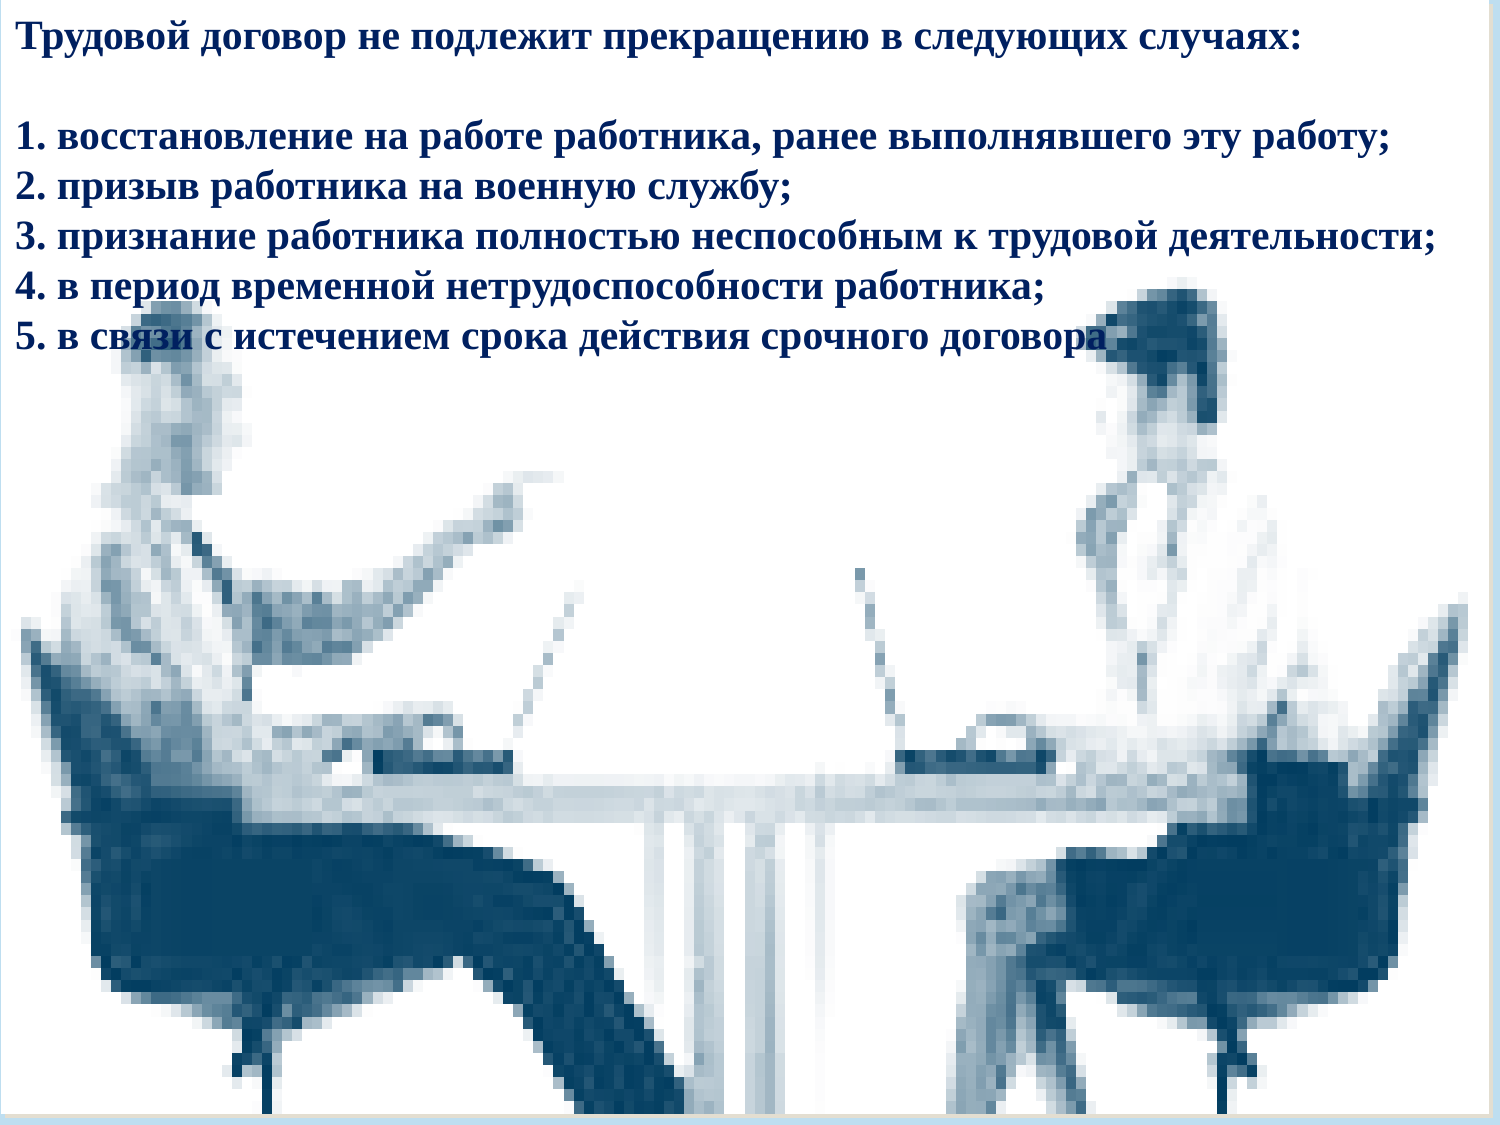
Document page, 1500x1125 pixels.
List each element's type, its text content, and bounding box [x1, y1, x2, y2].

picture [1, 0, 1489, 1114]
text_box Трудовой договор не подлежит прекращению в следующих случаях: 1. восстановление на работе работника, ранее выполнявшего эту работу; 2. призыв работника на военную службу; 3. признание работника полностью неспособным к трудовой деятельности; 4. в период временной нетрудоспособности работника; 5. в связи с истечением срока действия срочного договора [0, 0, 1464, 369]
